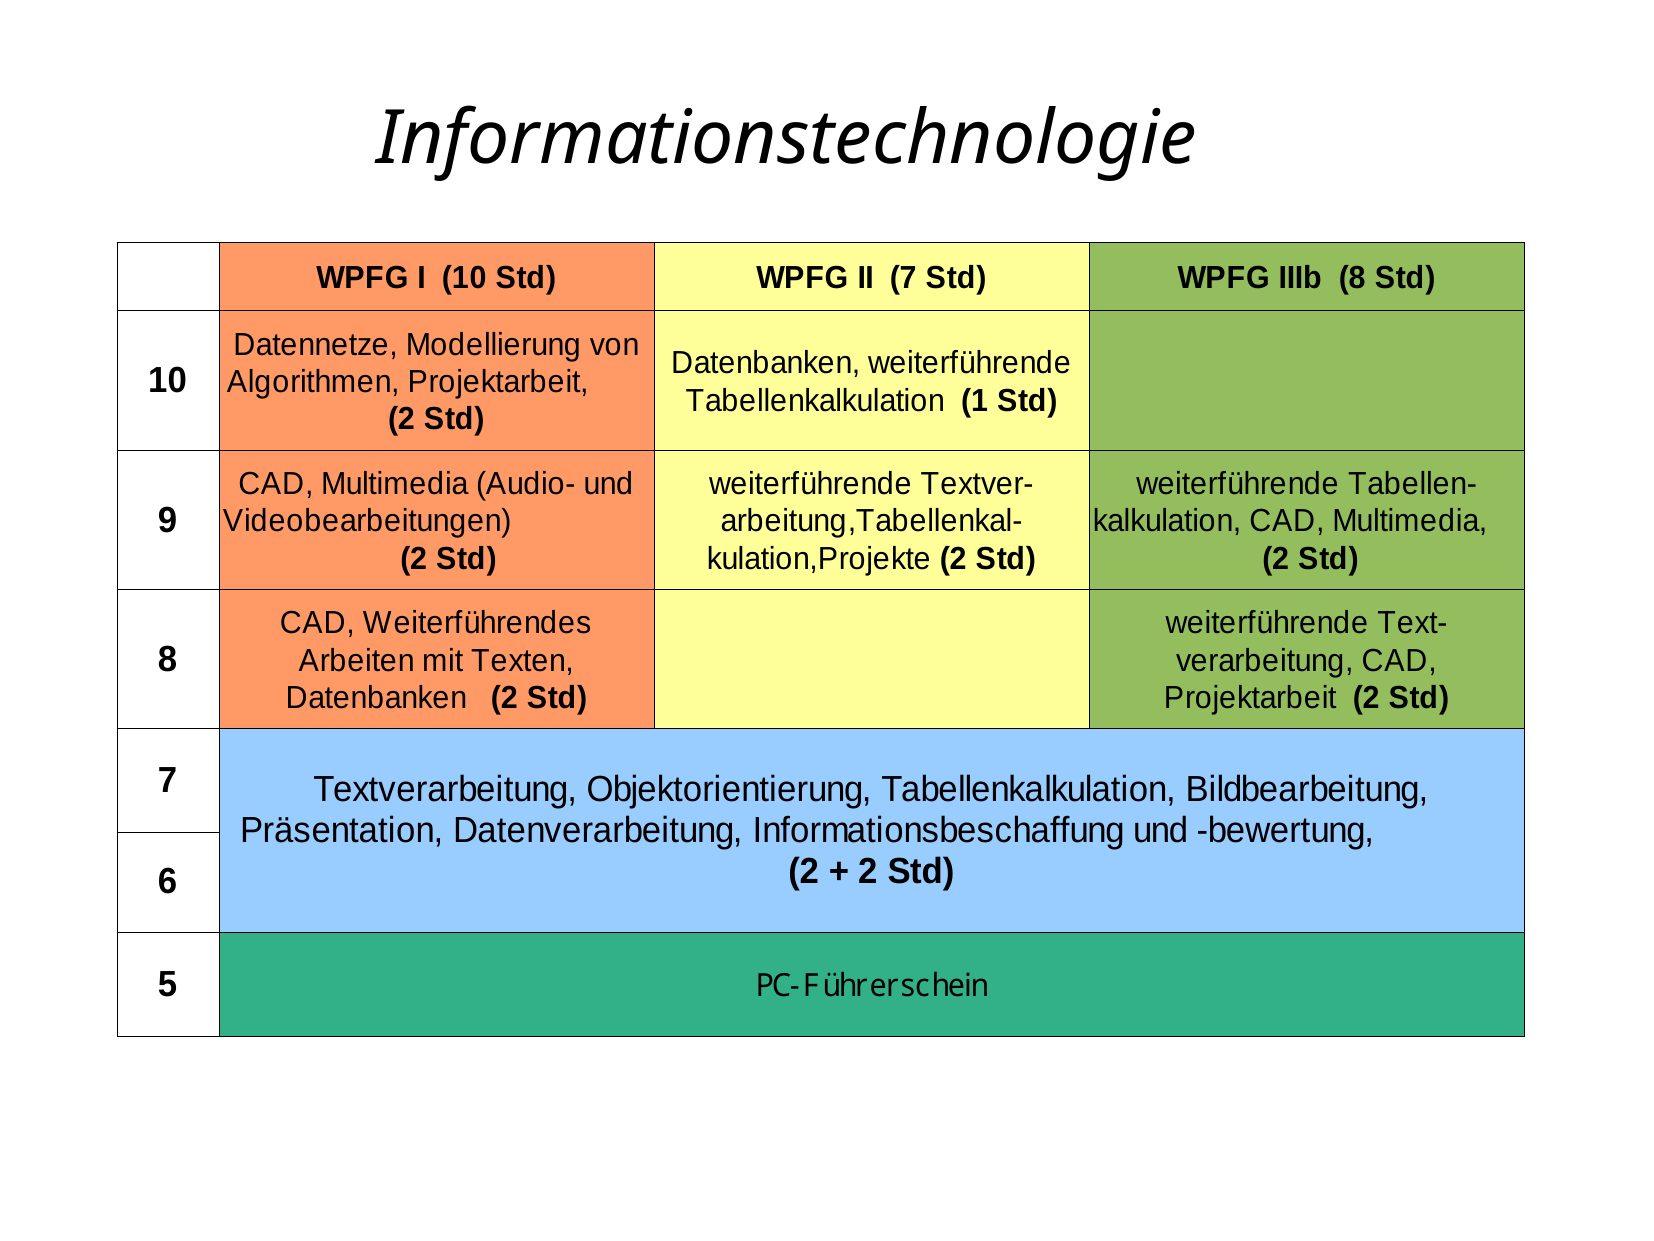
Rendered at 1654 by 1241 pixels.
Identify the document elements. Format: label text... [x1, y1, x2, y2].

text_box Informationstechnologie [166, 76, 1510, 182]
chart [116, 242, 1527, 1039]
